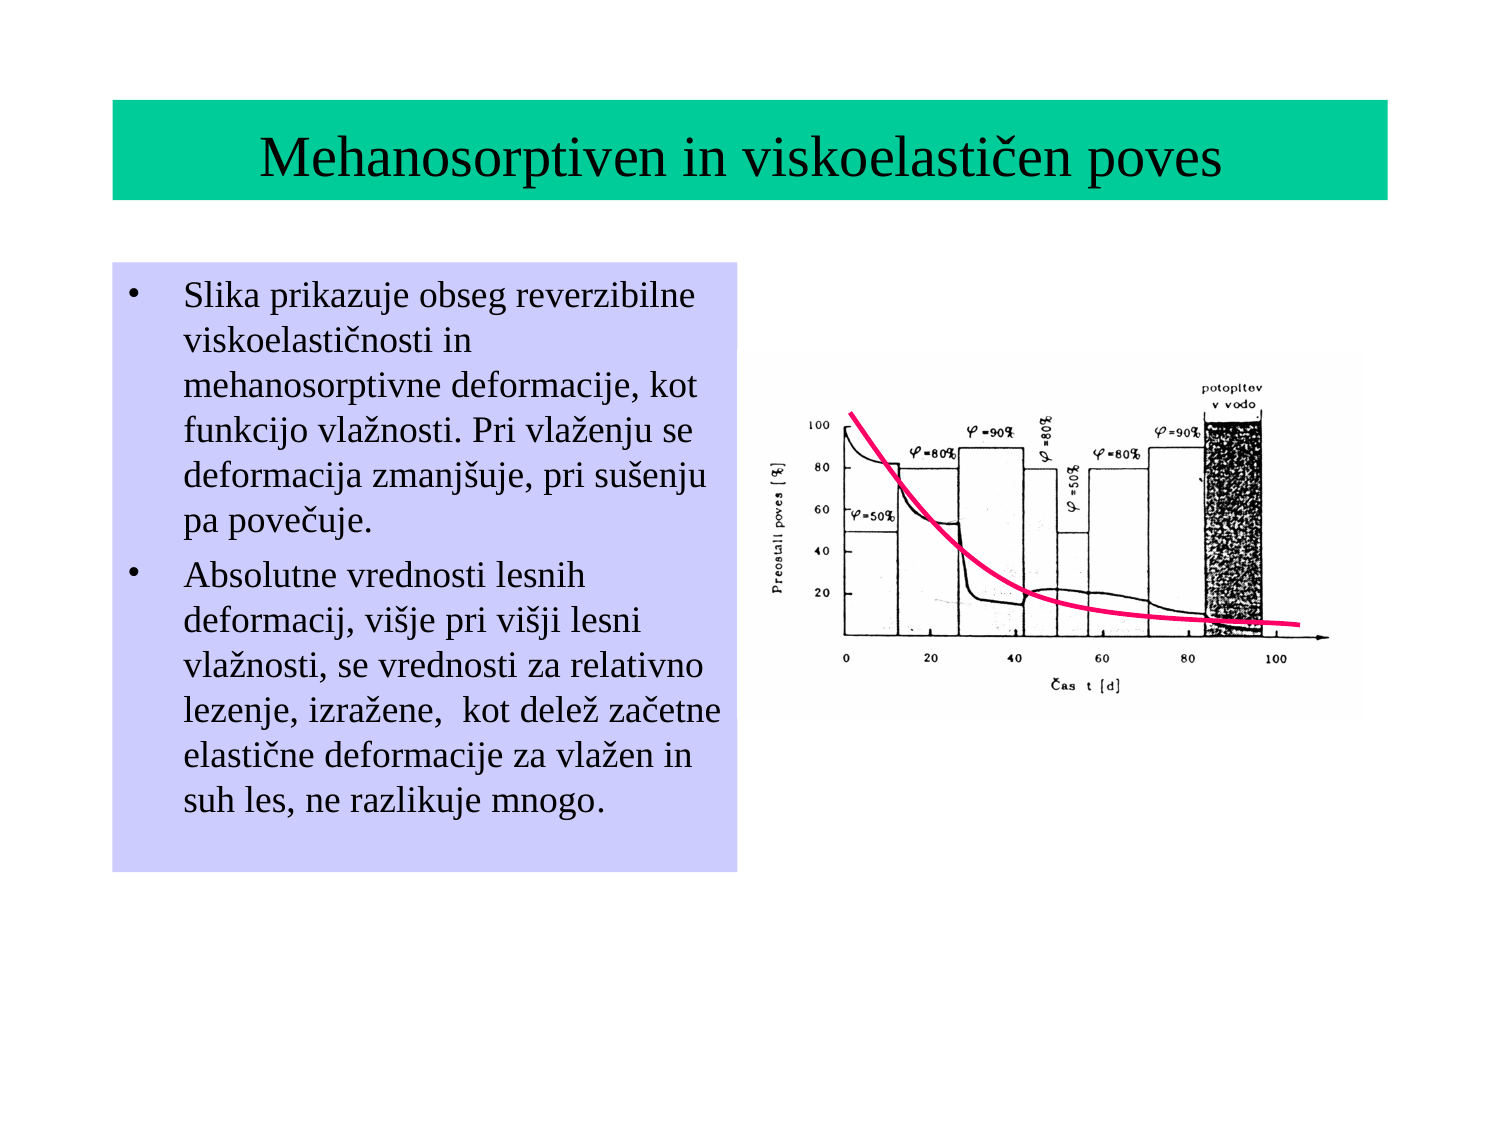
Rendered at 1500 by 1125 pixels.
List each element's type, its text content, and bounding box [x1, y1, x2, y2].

list Slika prikazuje obseg reverzibilne viskoelastičnosti in mehanosorptivne deformacije, kot funkcijo vlažnosti. Pri vlaženju se deformacija zmanjšuje, pri sušenju pa povečuje. Absolutne vrednosti lesnih deformacij, višje pri višji lesni vlažnosti, se vrednosti za relativno lezenje, izražene, kot delež začetne elastične deformacije za vlažen in suh les, ne razlikuje mnogo. [112, 262, 738, 873]
title Mehanosorptiven in viskoelastičen poves [112, 99, 1388, 201]
picture [737, 349, 1363, 719]
